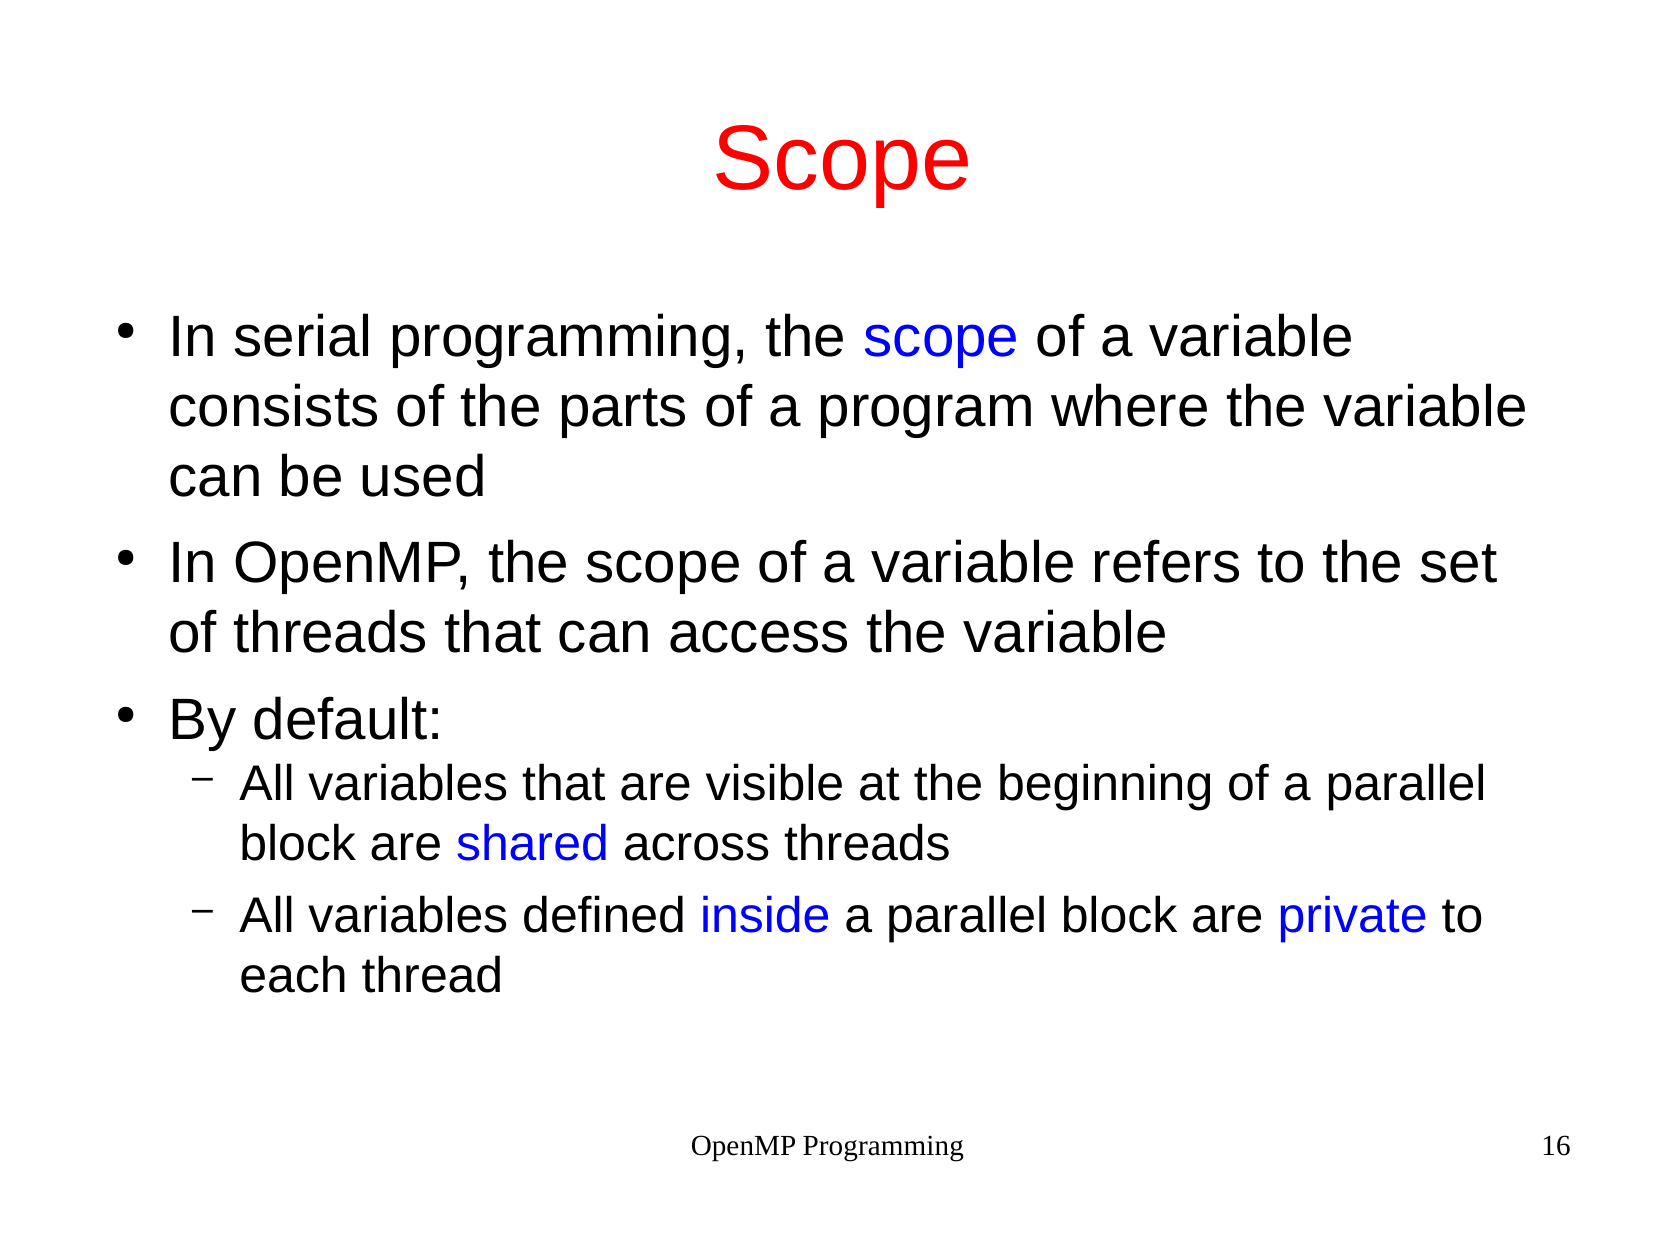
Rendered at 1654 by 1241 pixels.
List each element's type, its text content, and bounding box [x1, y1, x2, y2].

list In serial programming, the scope of a variable consists of the parts of a program where the variable can be used In OpenMP, the scope of a variable refers to the set of threads that can access the variable By default: All variables that are visible at the beginning of a parallel block are shared across threads All variables defined inside a parallel block are private to each thread [82, 290, 1571, 1109]
title Scope [82, 49, 1571, 257]
